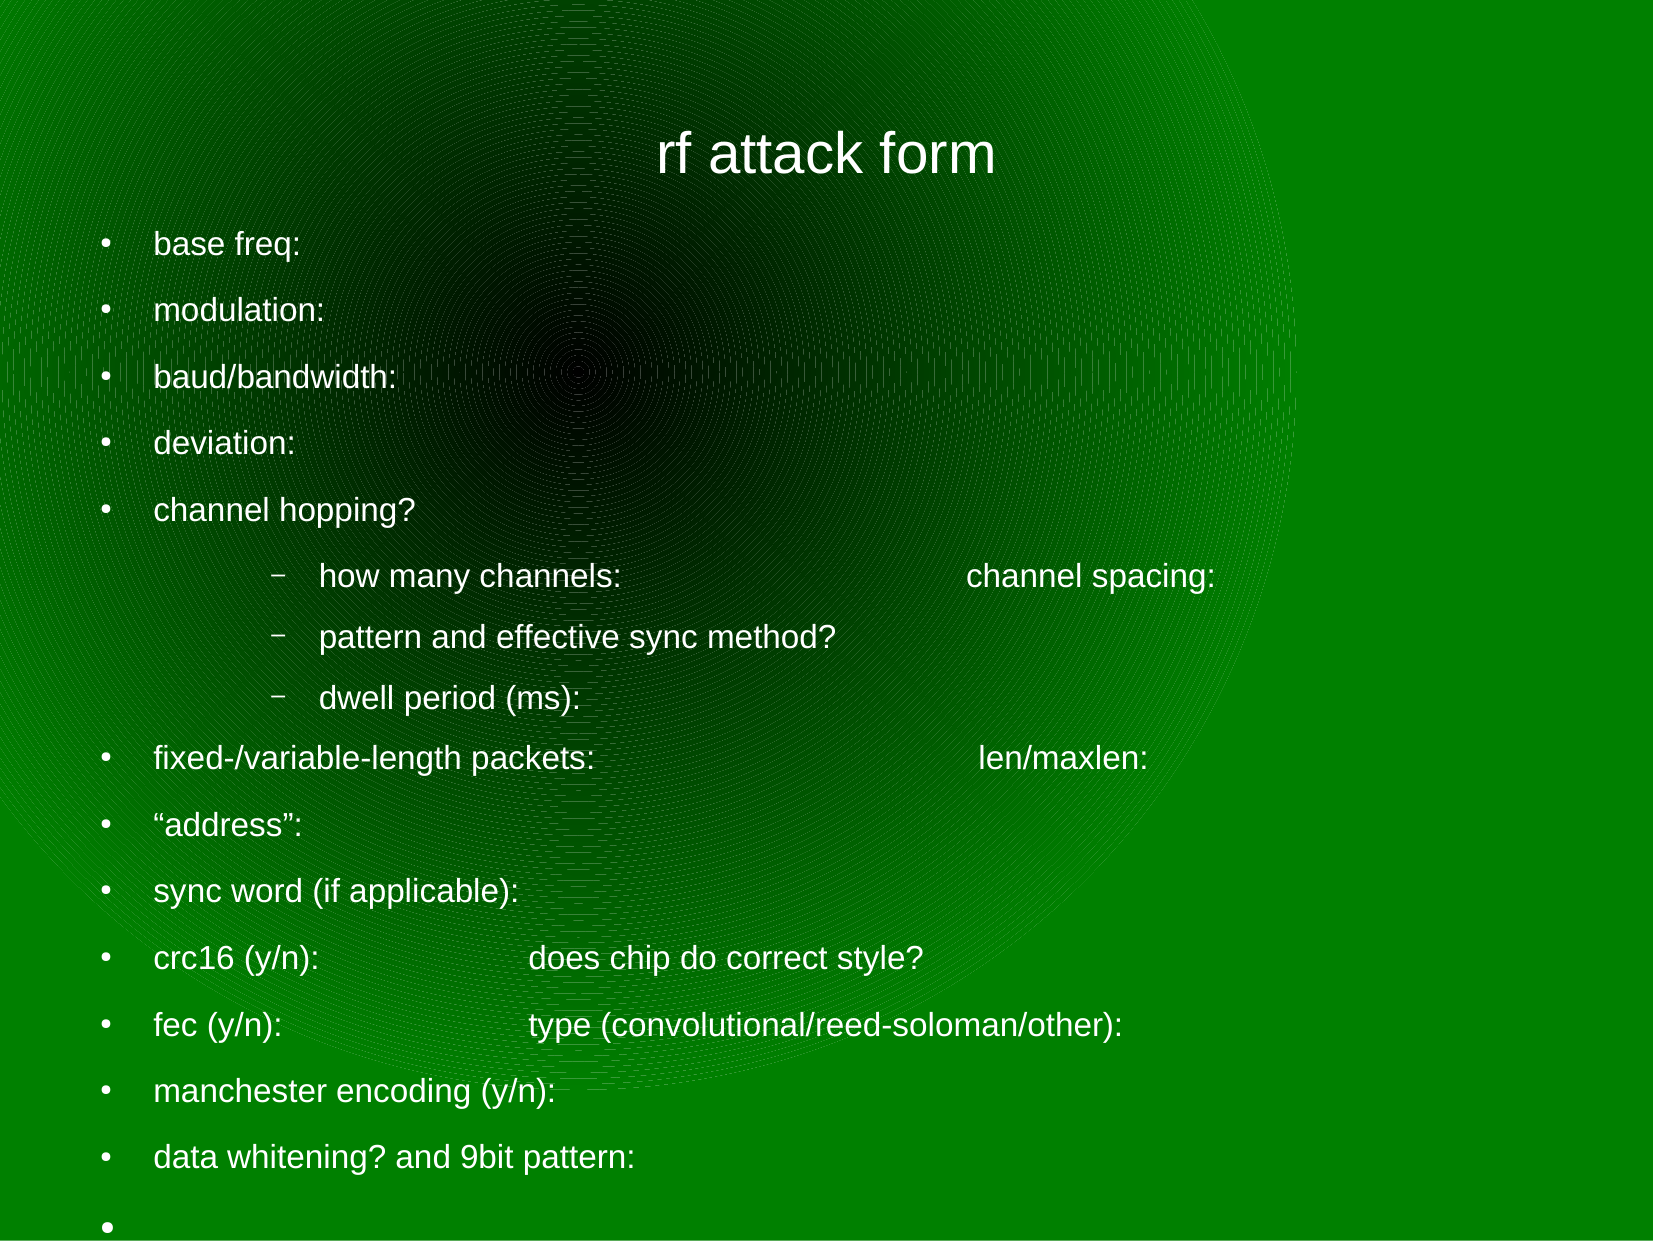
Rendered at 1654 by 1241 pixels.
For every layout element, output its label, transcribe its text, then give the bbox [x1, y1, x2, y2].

list base freq: modulation: baud/bandwidth: deviation: channel hopping? how many channels: channel spacing: pattern and effective sync method? dwell period (ms): fixed-/variable-length packets: len/maxlen: “address”: sync word (if applicable): crc16 (y/n): does chip do correct style? fec (y/n): type (convolutional/reed-soloman/other): manchester encoding (y/n): data whitening? and 9bit pattern: [82, 225, 1571, 1241]
title rf attack form [82, 49, 1571, 225]
